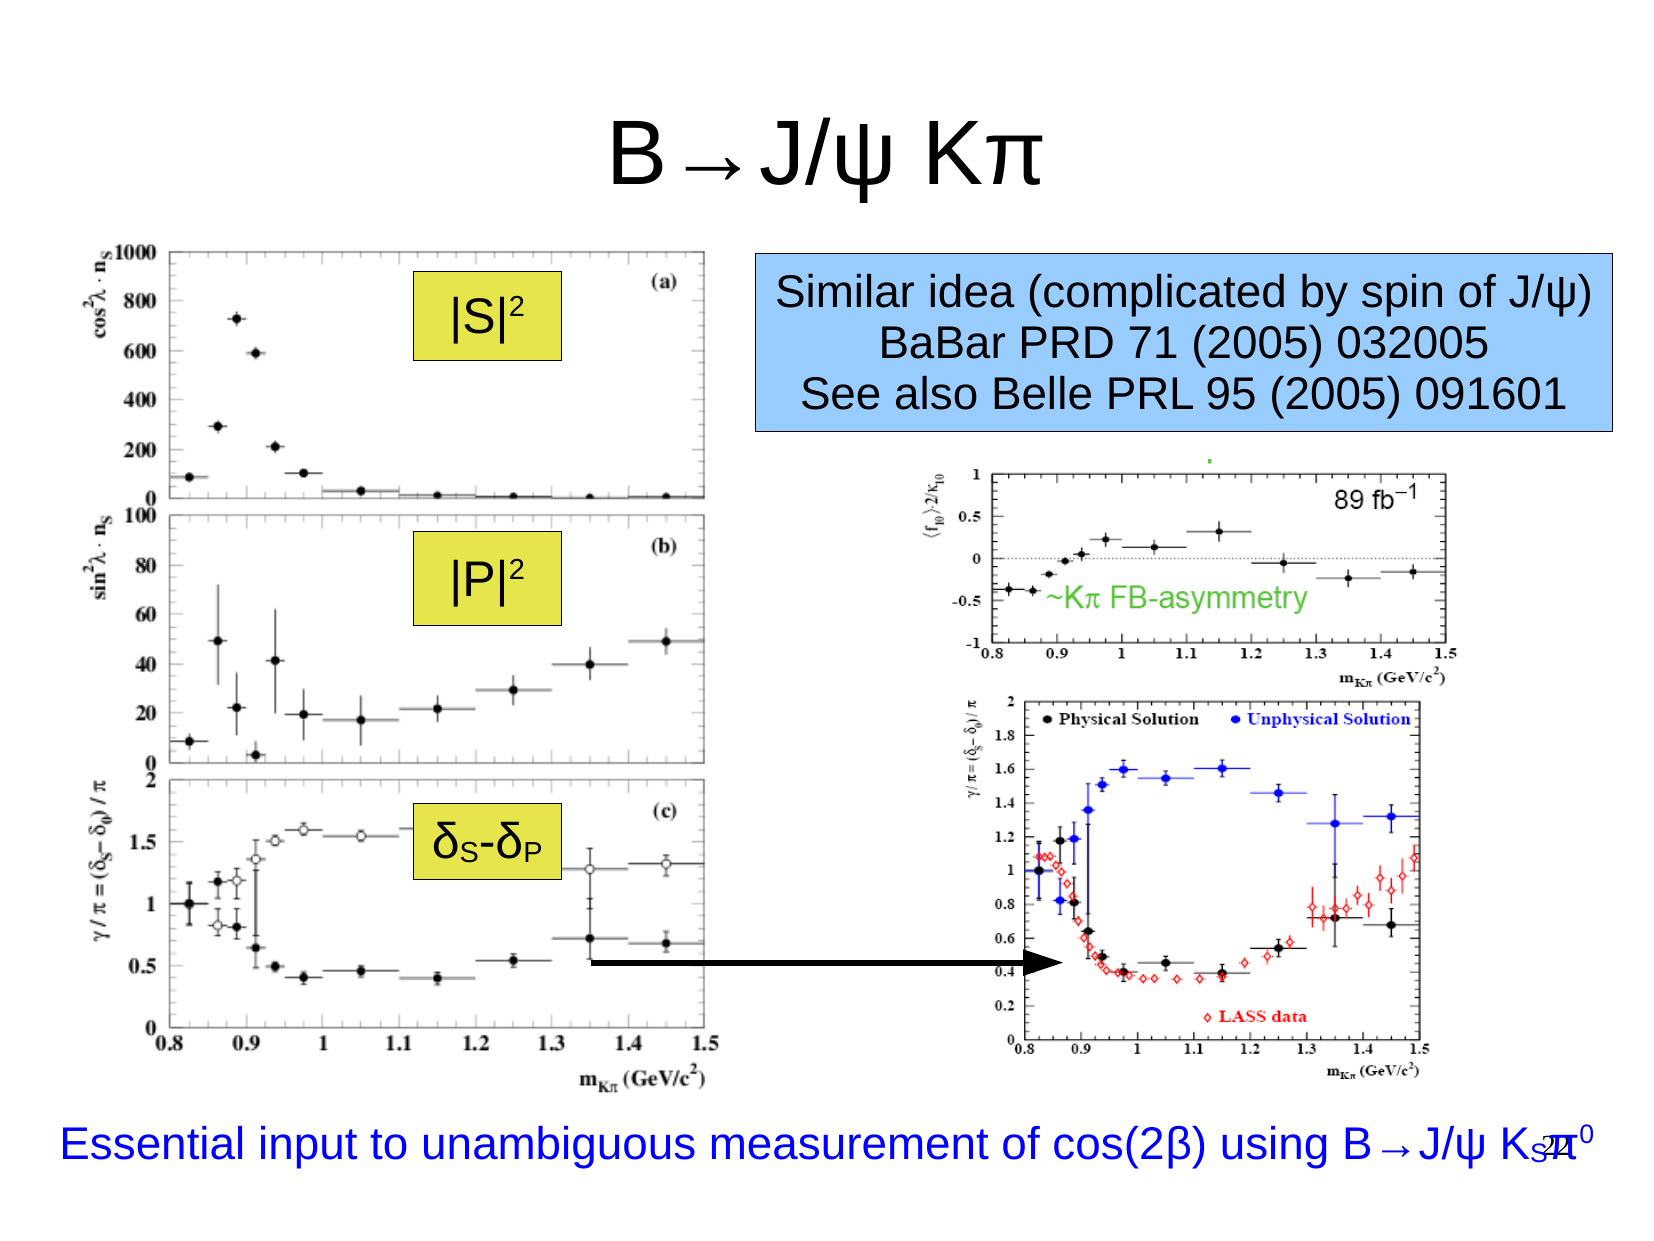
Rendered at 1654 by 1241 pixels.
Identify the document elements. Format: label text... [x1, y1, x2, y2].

text_box Similar idea (complicated by spin of J/ψ) BaBar PRD 71 (2005) 032005 See also Belle PRL 95 (2005) 091601 [755, 253, 1613, 432]
picture [62, 218, 752, 1110]
text_box Essential input to unambiguous measurement of cos(2β) using B→J/ψ KSπ0 [14, 1110, 1639, 1194]
text_box |S|2 [413, 271, 562, 361]
text_box δS-δP [413, 803, 562, 880]
text_box |P|2 [413, 531, 562, 626]
title B→J/ψ Kπ [82, 56, 1571, 250]
text_box [919, 459, 1463, 1079]
